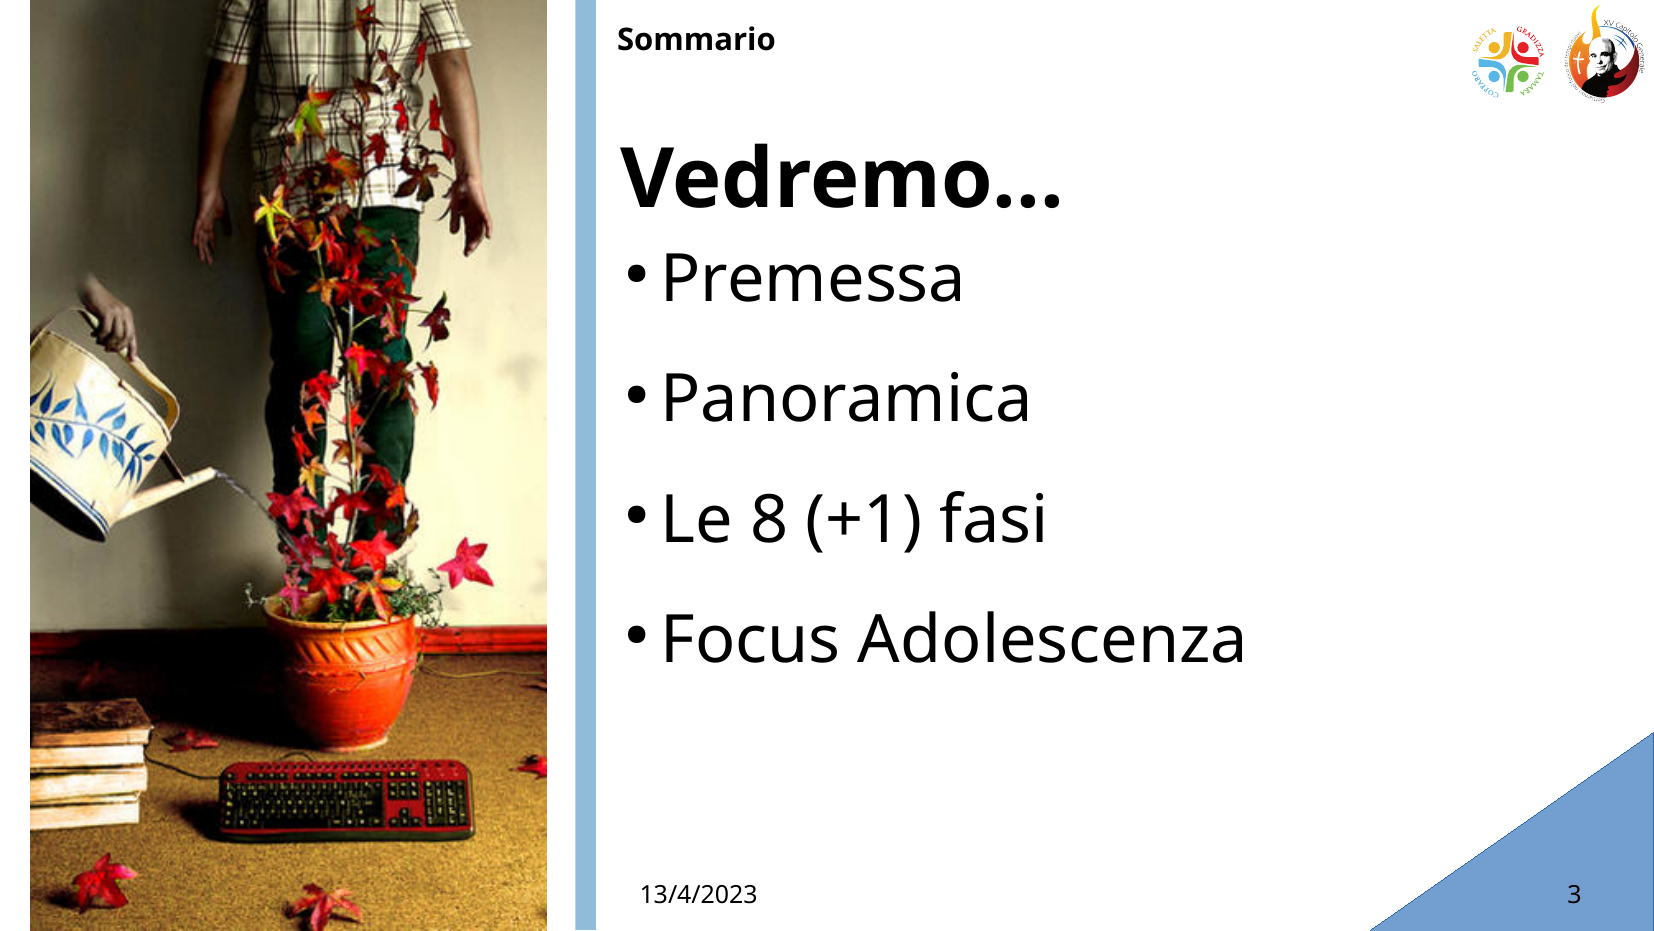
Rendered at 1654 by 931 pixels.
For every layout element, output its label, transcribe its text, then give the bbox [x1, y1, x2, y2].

title Vedremo... [620, 118, 1617, 189]
picture [1563, 4, 1646, 103]
picture [30, 0, 547, 931]
subtitle Premessa Panoramica Le 8 (+1) fasi Focus Adolescenza [624, 230, 1602, 866]
text_box Sommario [602, 9, 1335, 63]
